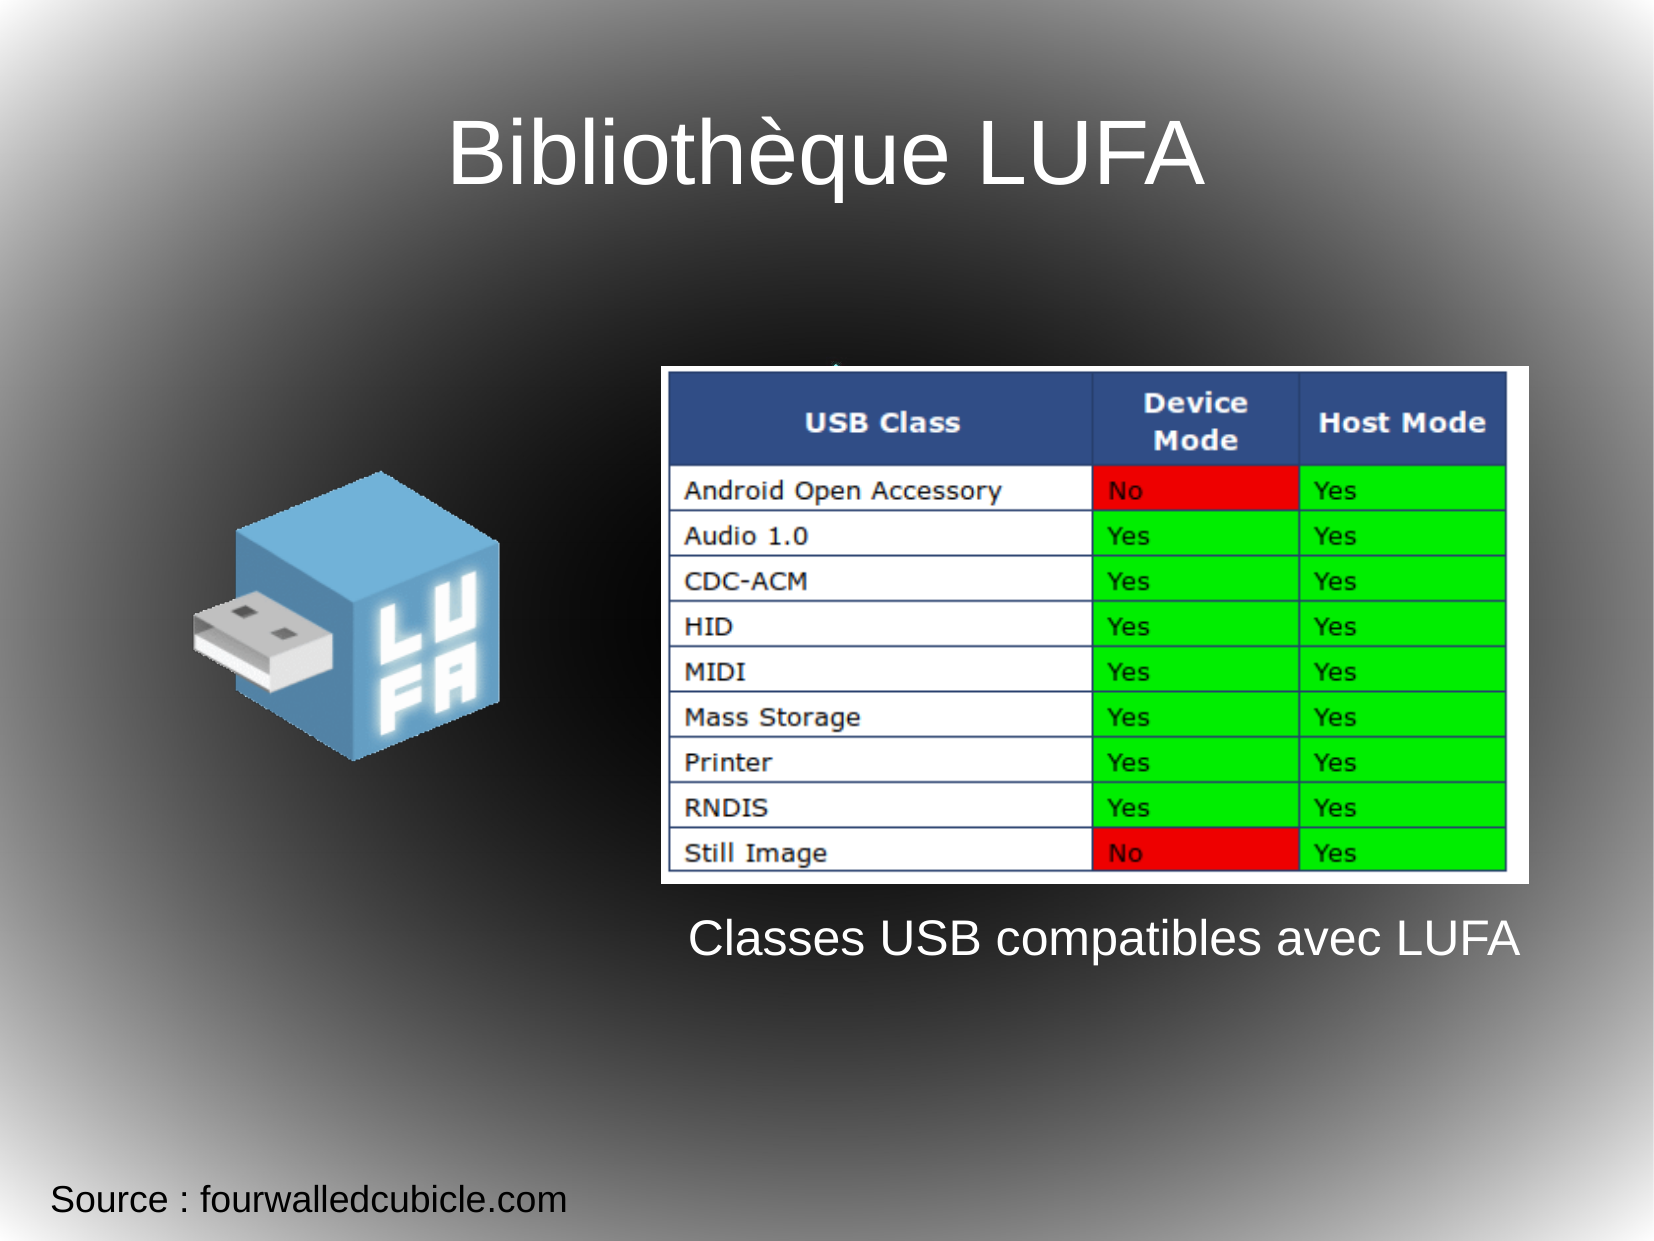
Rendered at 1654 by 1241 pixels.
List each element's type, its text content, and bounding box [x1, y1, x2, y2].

text_box Classes USB compatibles avec LUFA [673, 902, 1536, 974]
picture [0, 0, 1654, 1241]
text_box Source : fourwalledcubicle.com [35, 1171, 615, 1241]
title Bibliothèque LUFA [82, 49, 1571, 257]
